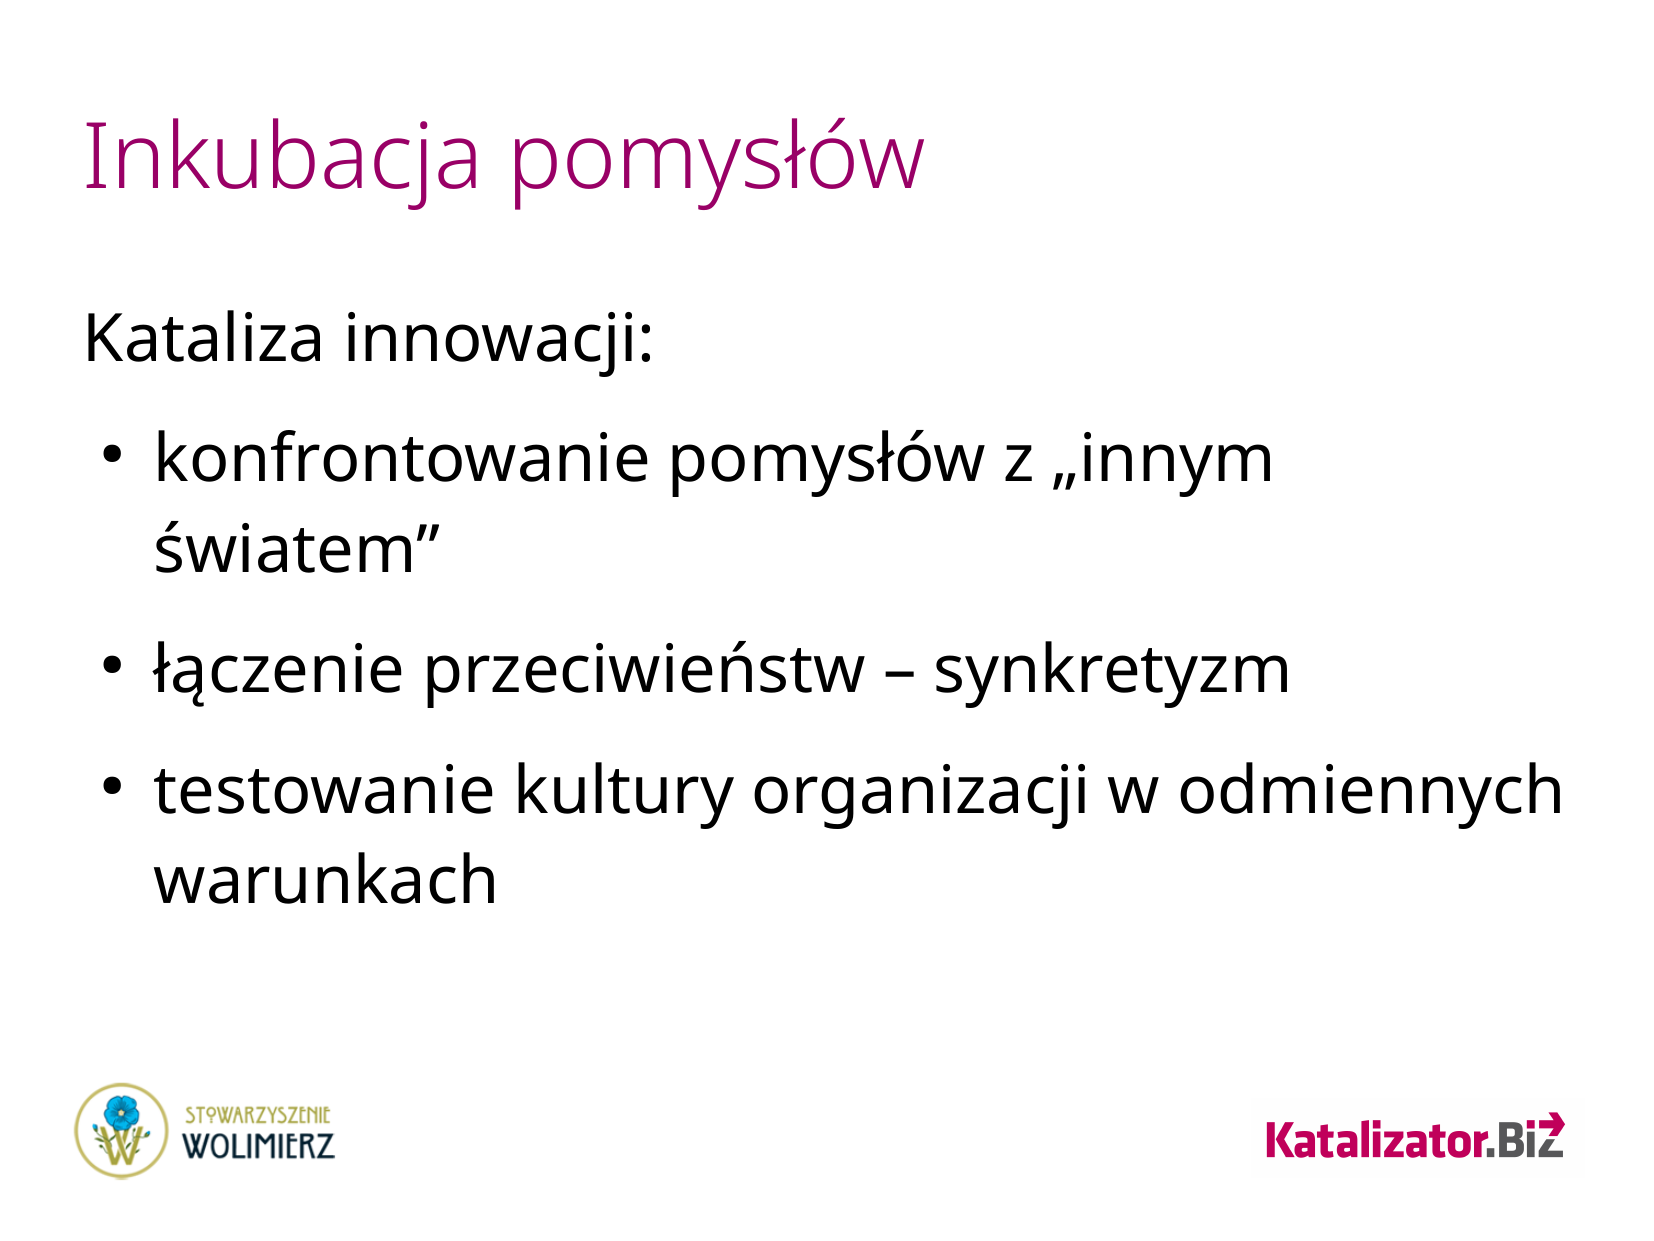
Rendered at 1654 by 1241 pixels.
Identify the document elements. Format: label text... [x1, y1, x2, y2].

list Kataliza innowacji: konfrontowanie pomysłów z „innym światem” łączenie przeciwieństw – synkretyzm testowanie kultury organizacji w odmiennych warunkach [82, 290, 1571, 1010]
picture [68, 1066, 343, 1198]
picture [1251, 1098, 1585, 1178]
title Inkubacja pomysłów [82, 49, 1571, 257]
